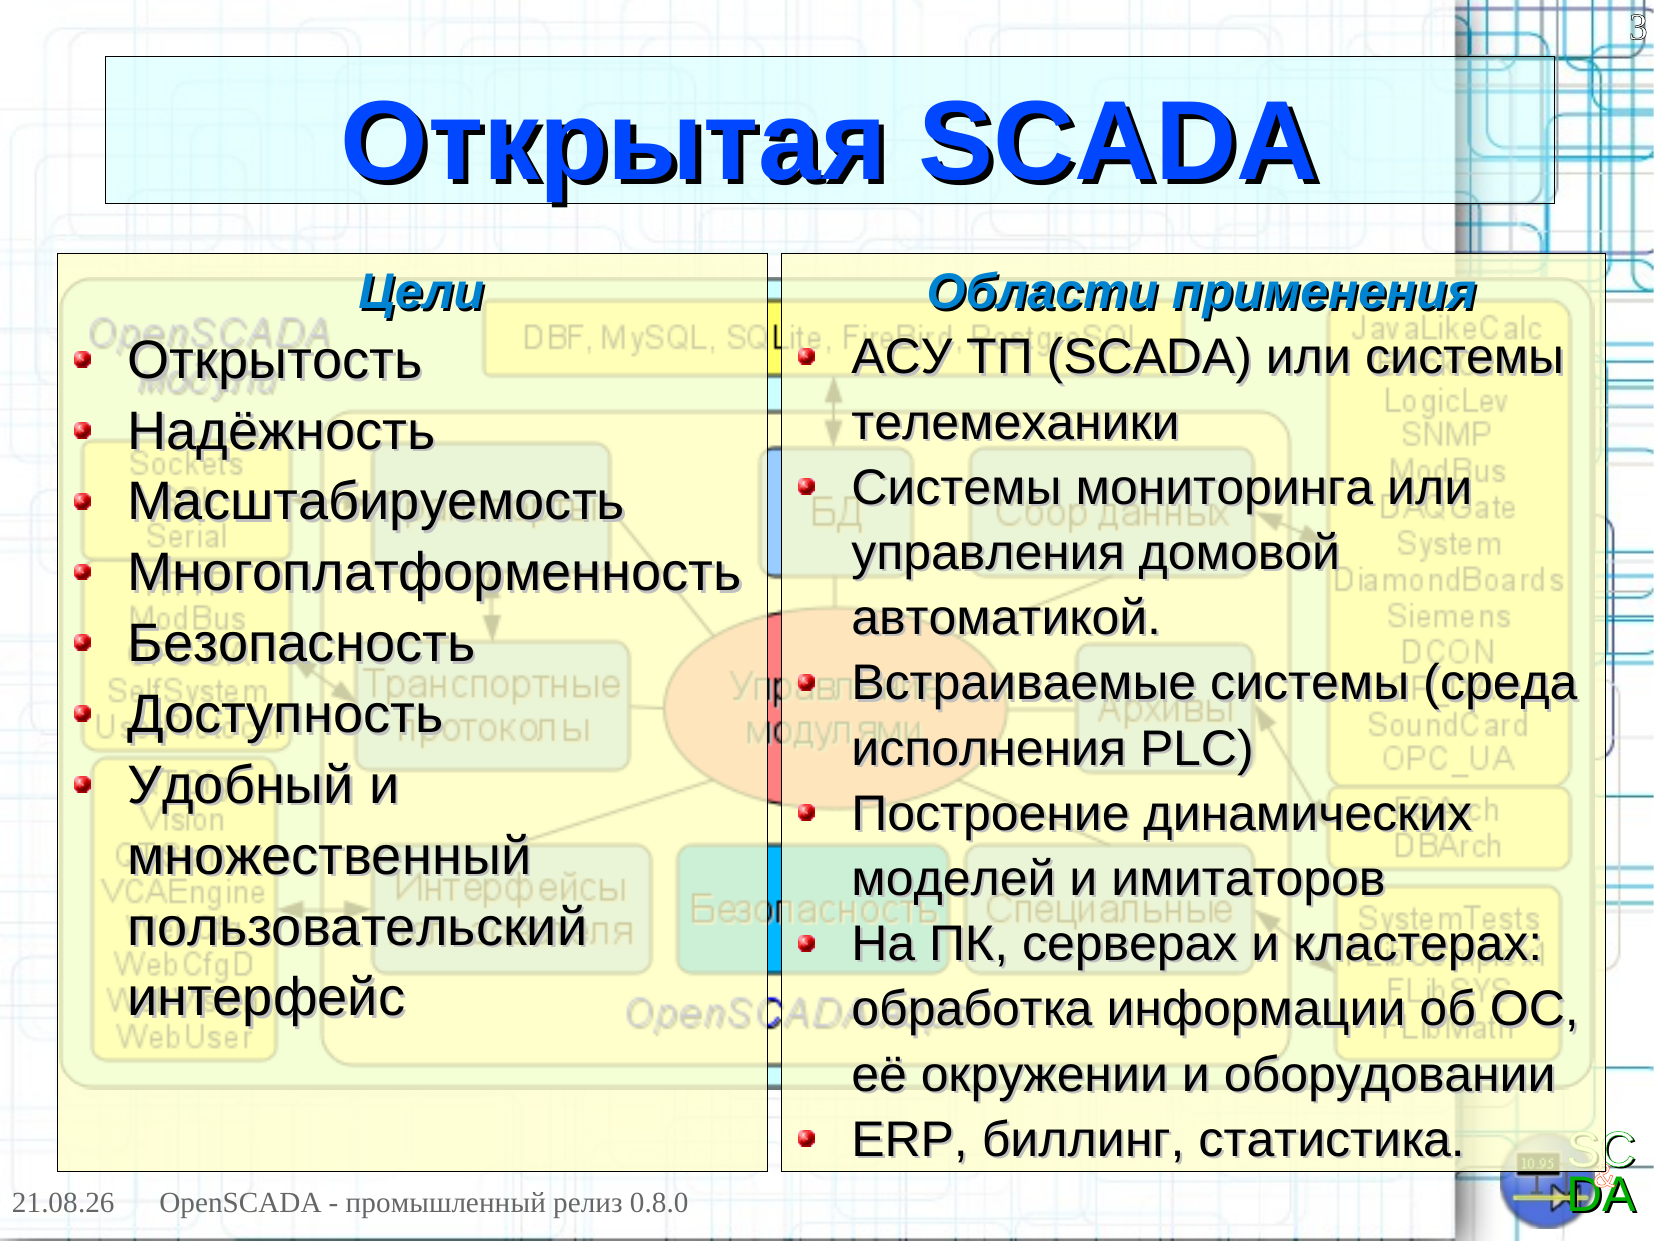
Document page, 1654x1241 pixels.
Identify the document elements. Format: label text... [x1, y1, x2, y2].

picture [0, 0, 1654, 1241]
title Открытая SCADA [105, 67, 1555, 193]
list Области применения АСУ ТП (SCADA) или системы телемеханики Системы мониторинга или управления домовой автоматикой. Встраиваемые системы (среда исполнения PLC) Построение динамических моделей и имитаторов На ПК, серверах и кластерах: обработка информации об ОС, её окружении и оборудовании ERP, биллинг, статистика. [781, 253, 1606, 1172]
list Цели Открытость Надёжность Масштабируемость Многоплатформенность Безопасность Доступность Удобный и множественный пользовательский интерфейс [57, 253, 768, 1172]
